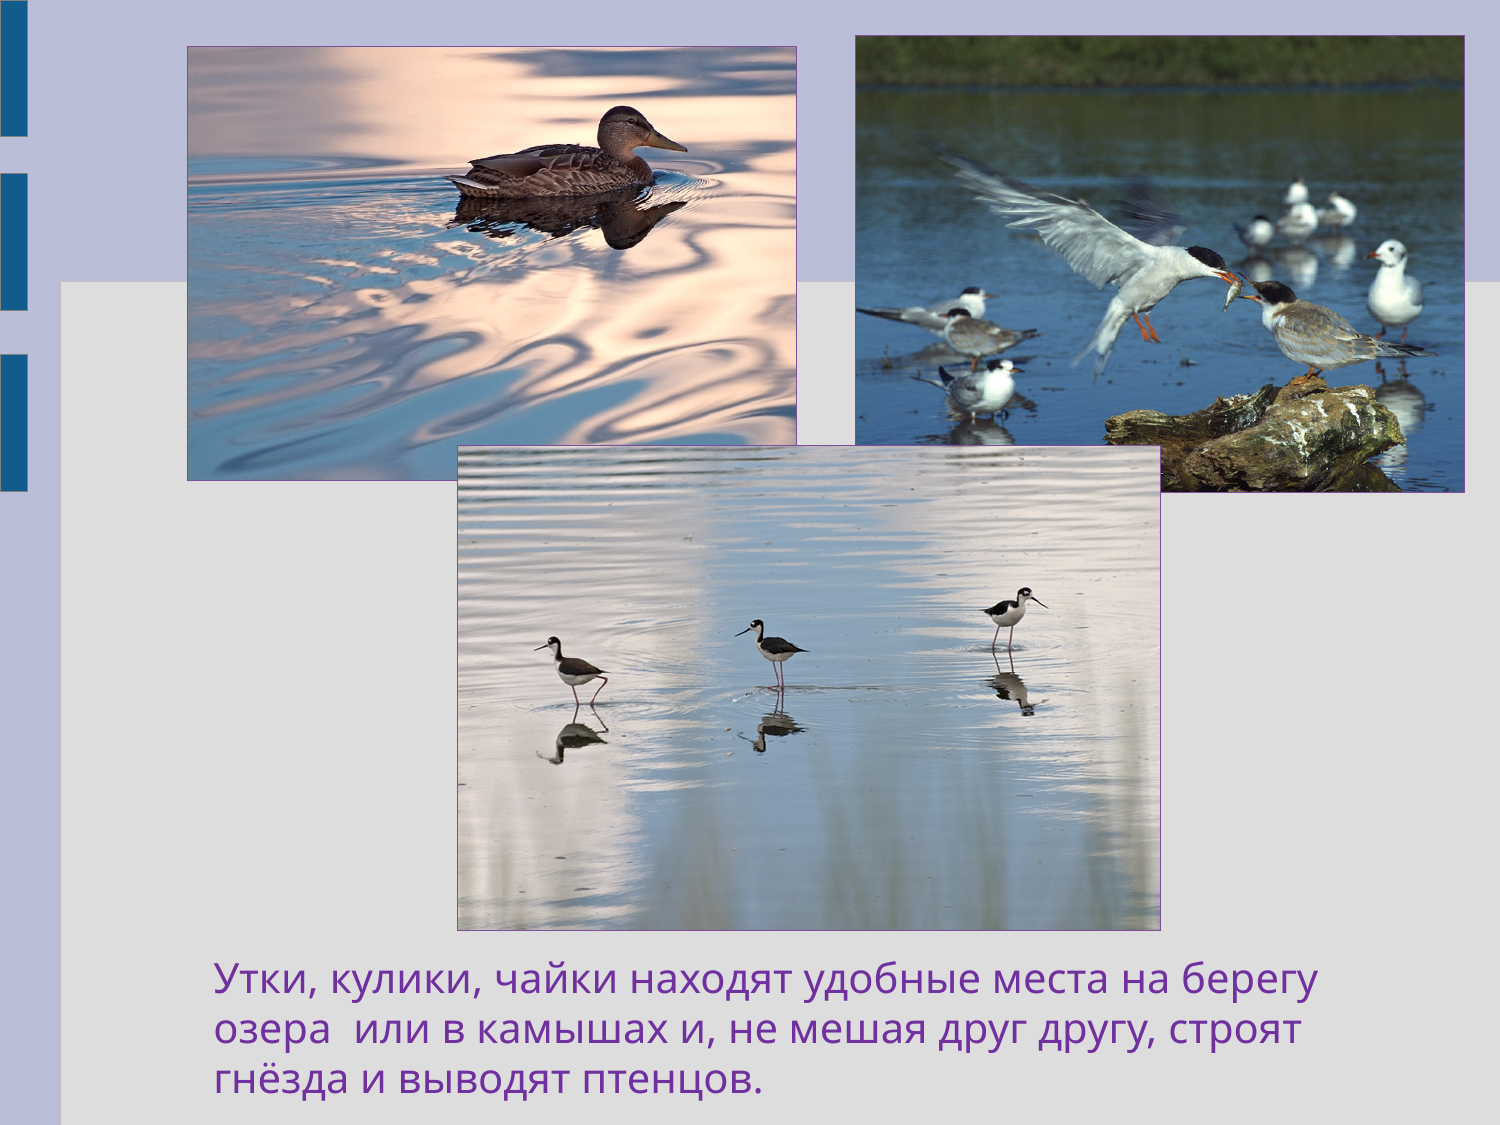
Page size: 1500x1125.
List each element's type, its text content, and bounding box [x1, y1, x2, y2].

text_box Утки, кулики, чайки находят удобные места на берегу озера или в камышах и, не мешая друг другу, строят гнёзда и выводят птенцов. [198, 944, 1430, 1110]
picture [187, 35, 1465, 931]
